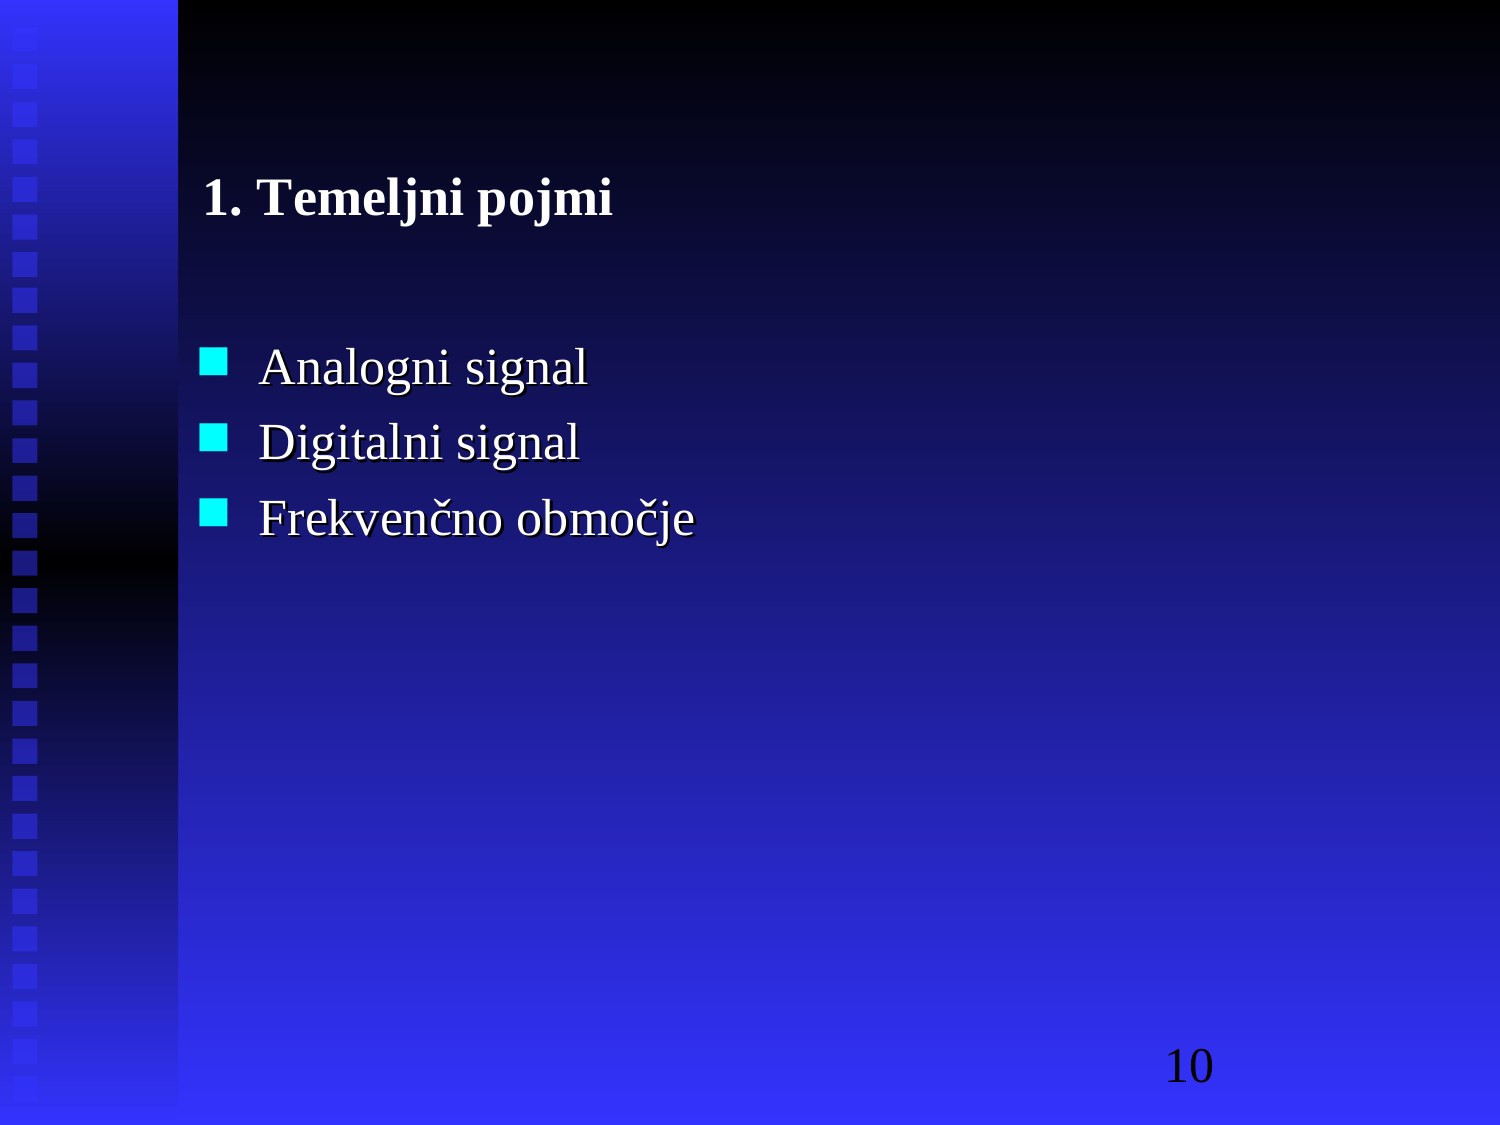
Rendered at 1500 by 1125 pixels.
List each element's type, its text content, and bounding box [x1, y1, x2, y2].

list Analogni signal Digitalni signal Frekvenčno območje [187, 324, 1463, 1001]
title 1. Temeljni pojmi [187, 99, 1463, 288]
